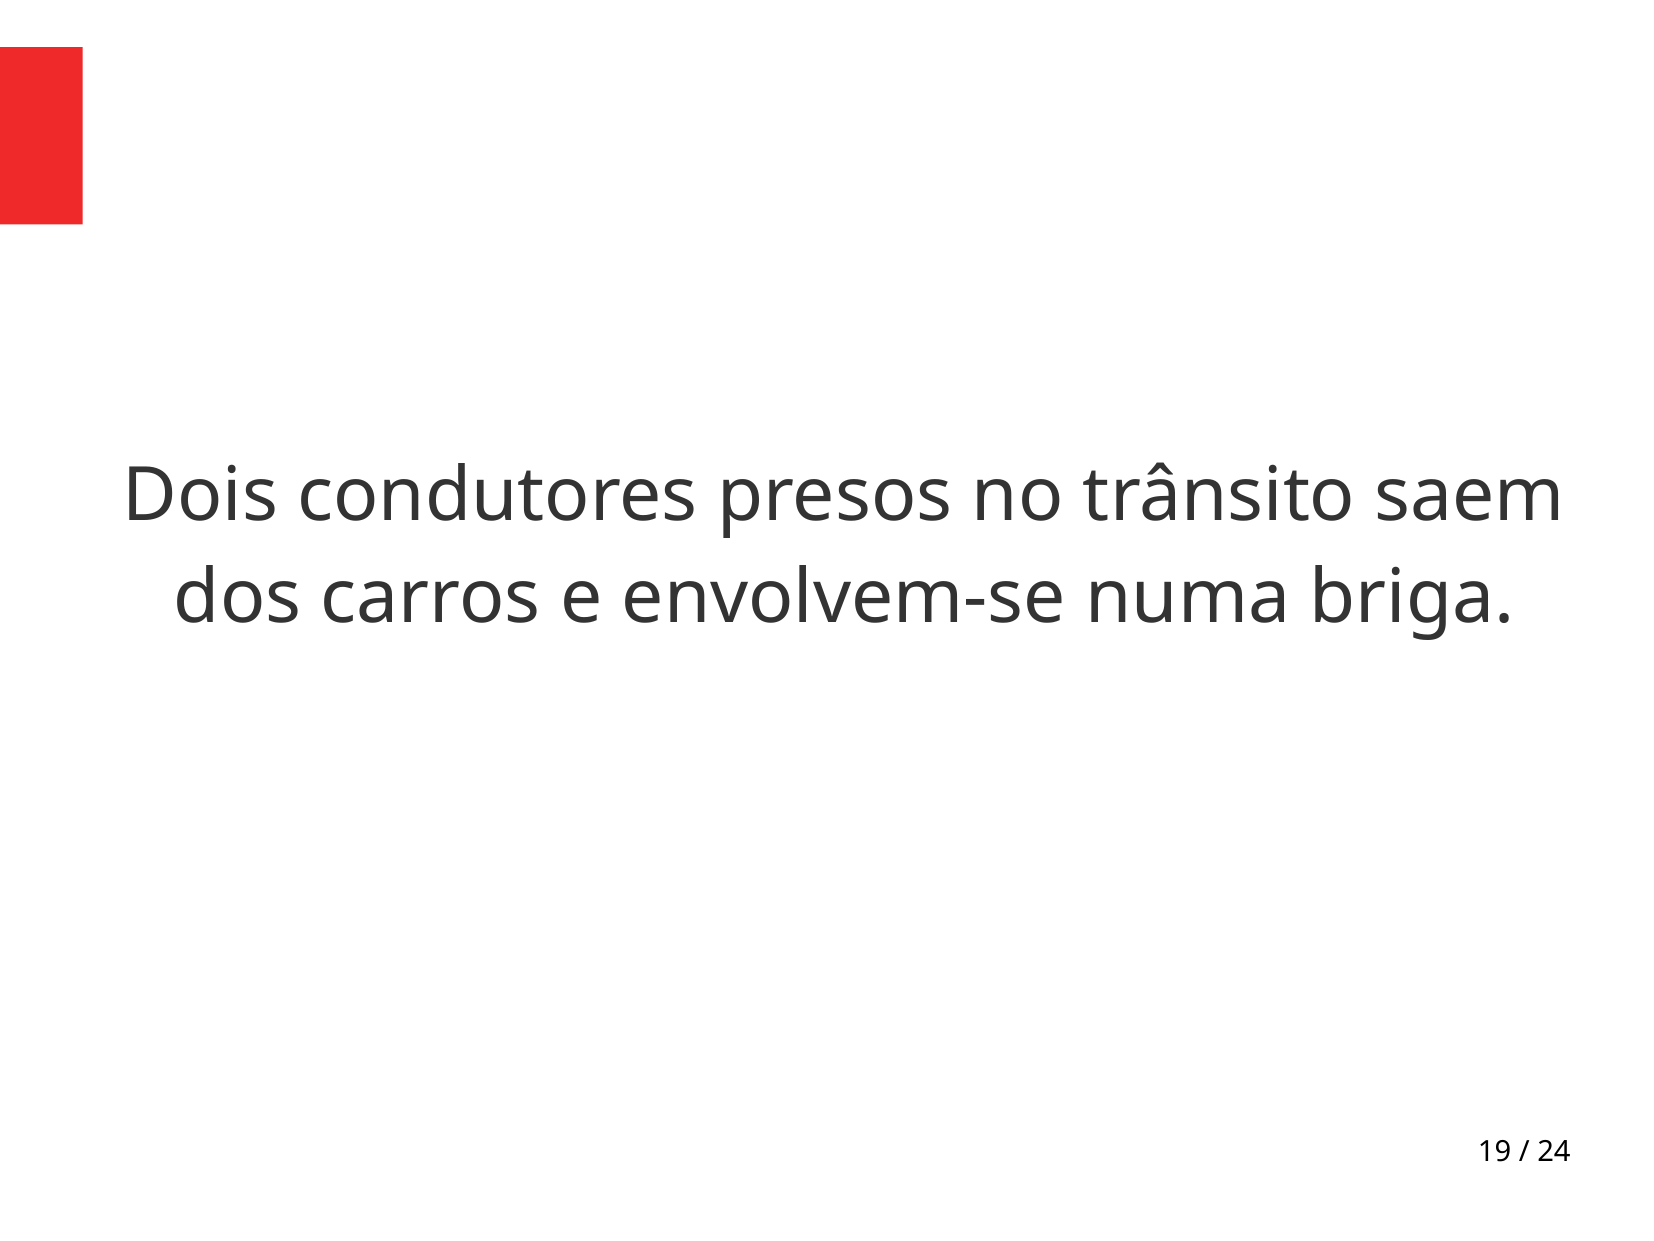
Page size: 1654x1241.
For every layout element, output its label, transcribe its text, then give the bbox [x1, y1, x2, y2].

title Dois condutores presos no trânsito saem dos carros e envolvem-se numa briga. [118, 411, 1571, 674]
